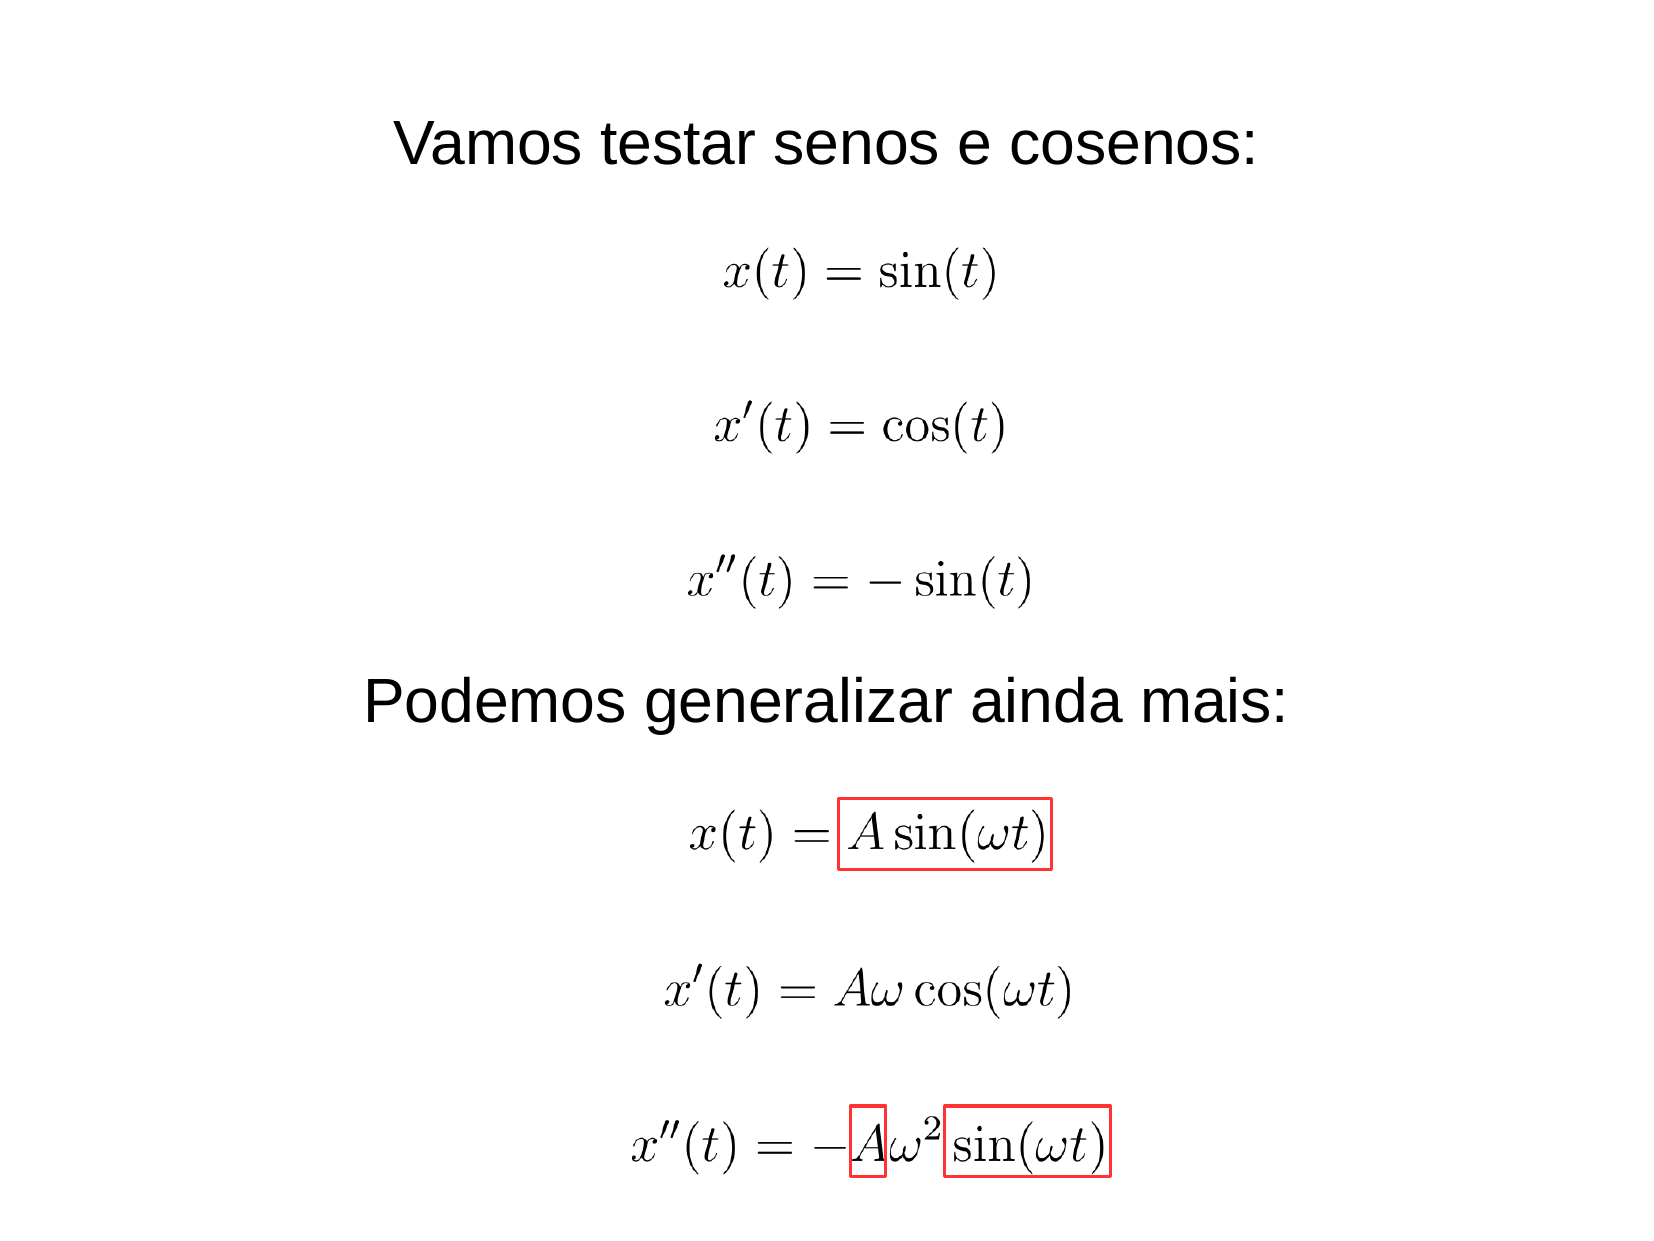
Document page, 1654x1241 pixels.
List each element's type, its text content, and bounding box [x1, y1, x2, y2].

picture [594, 798, 1134, 1182]
picture [631, 218, 1081, 629]
picture [840, 800, 1050, 868]
subtitle Vamos testar senos e cosenos: Podemos generalizar ainda mais: [82, 5, 1571, 839]
